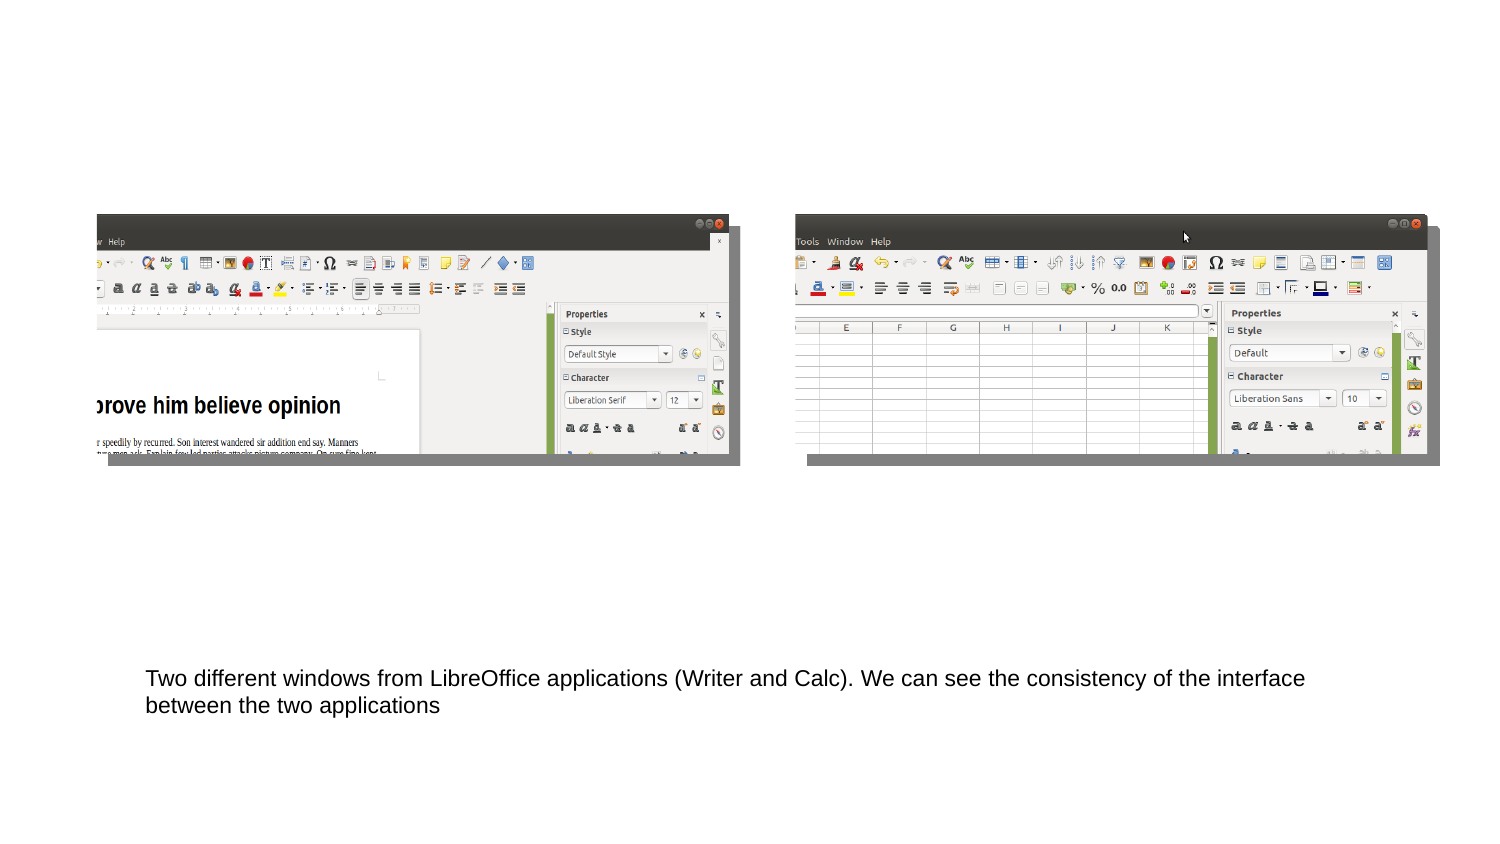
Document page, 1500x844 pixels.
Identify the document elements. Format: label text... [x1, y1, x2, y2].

picture [795, 214, 1428, 454]
text_box Two different windows from LibreOffice applications (Writer and Calc). We can see the consistency of the interface between the two applications [130, 648, 1370, 771]
picture [96, 214, 729, 454]
